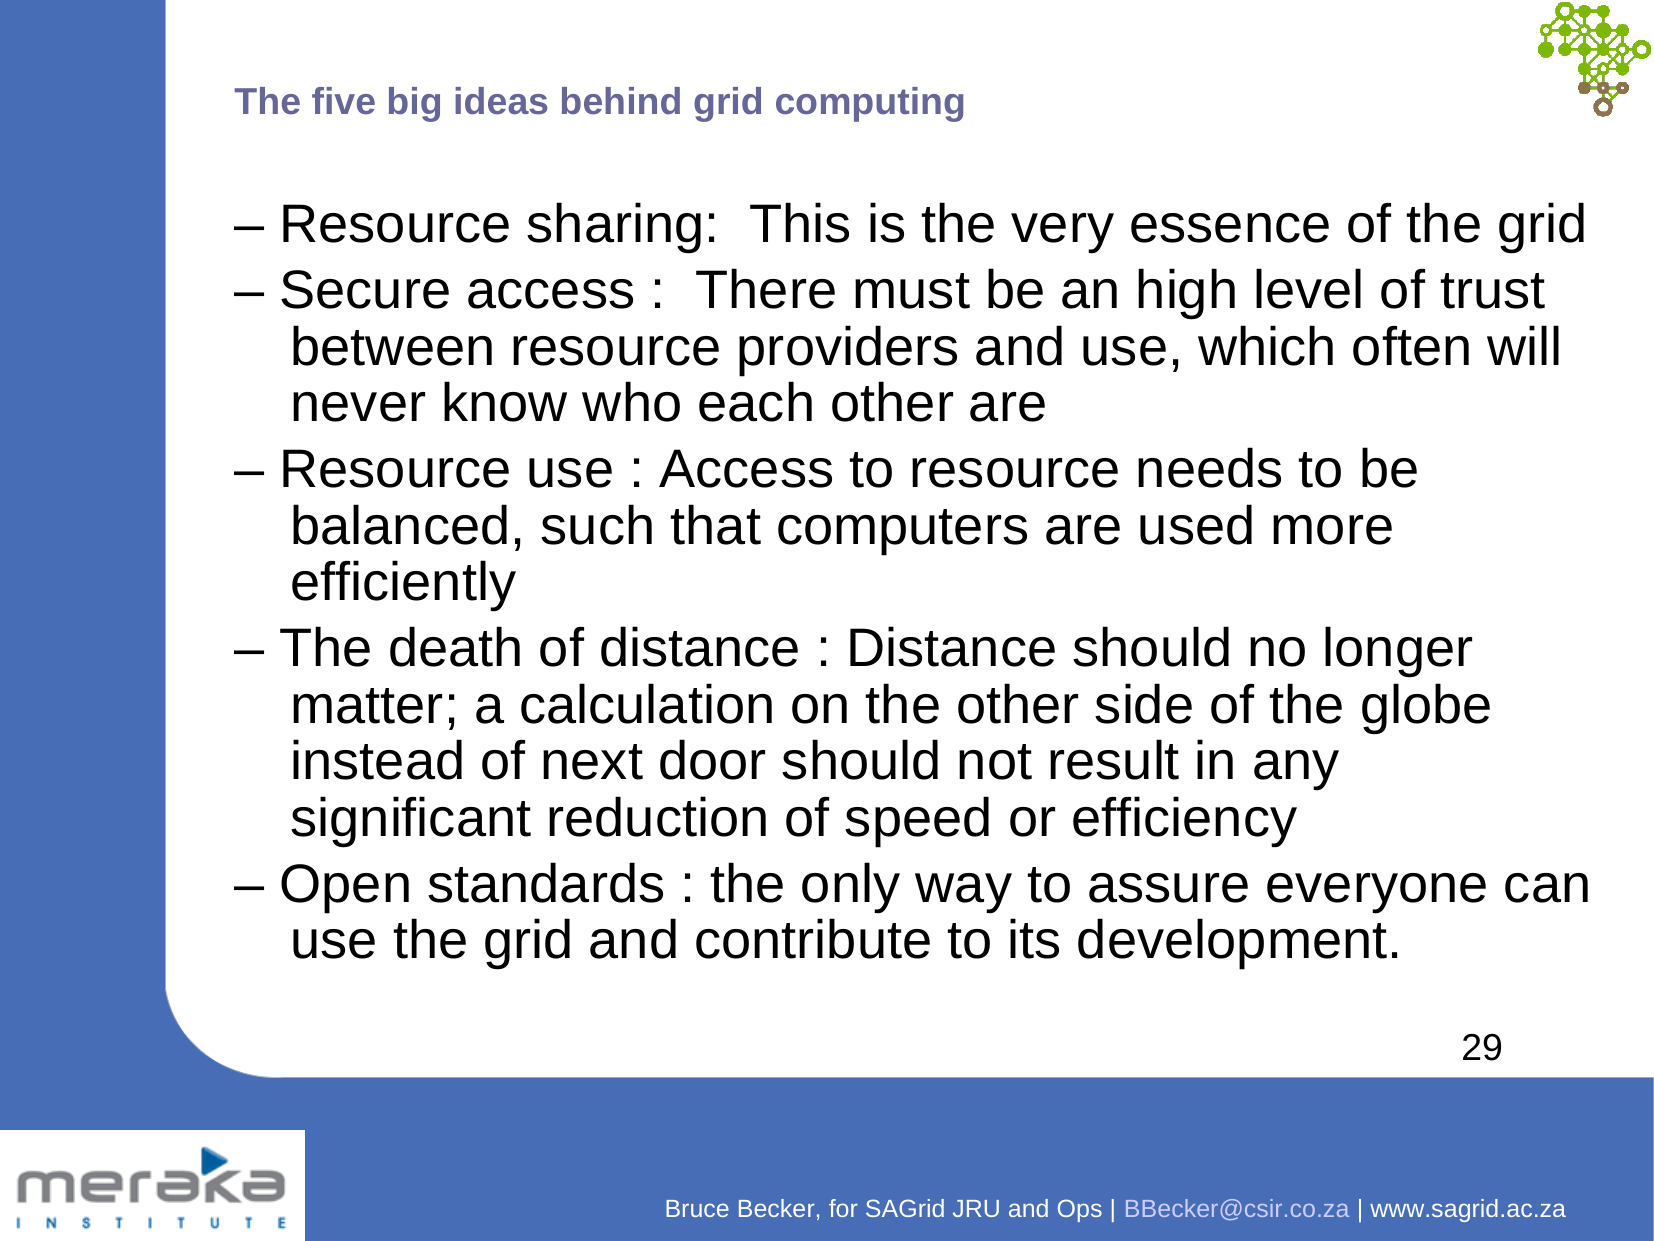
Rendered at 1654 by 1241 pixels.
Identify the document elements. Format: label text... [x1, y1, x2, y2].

picture [0, 0, 1654, 1241]
list – Resource sharing: This is the very essence of the grid – Secure access : There must be an high level of trust between resource providers and use, which often will never know who each other are – Resource use : Access to resource needs to be balanced, such that computers are used more efficiently – The death of distance : Distance should no longer matter; a calculation on the other side of the globe instead of next door should not result in any significant reduction of speed or efficiency – Open standards : the only way to assure everyone can use the grid and contribute to its development. [234, 192, 1594, 1012]
title The five big ideas behind grid computing [234, 27, 1594, 179]
